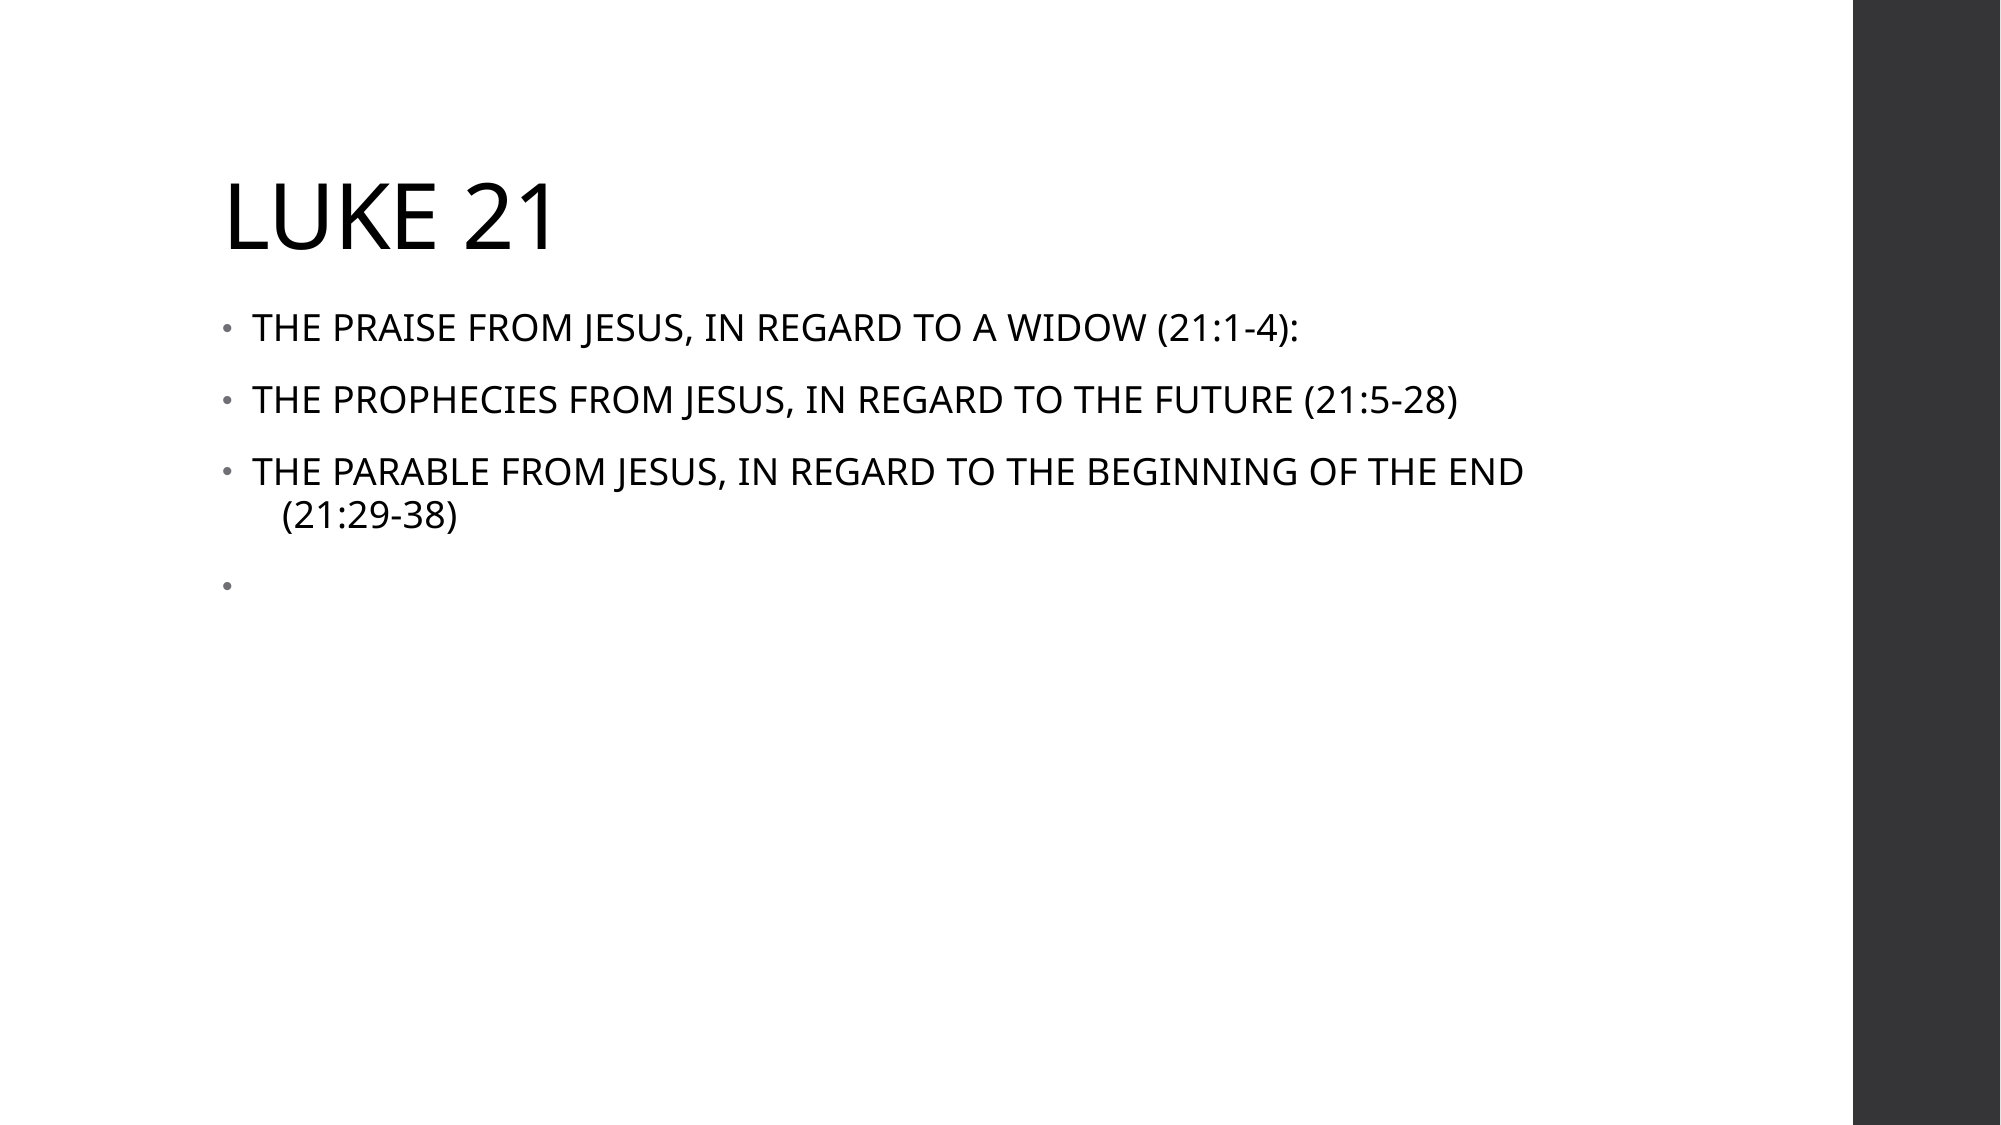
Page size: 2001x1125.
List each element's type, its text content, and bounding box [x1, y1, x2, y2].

list THE PRAISE FROM JESUS, IN REGARD TO A WIDOW (21:1-4): THE PROPHECIES FROM JESUS, IN REGARD TO THE FUTURE (21:5-28) THE PARABLE FROM JESUS, IN REGARD TO THE BEGINNING OF THE END (21:29-38) [206, 299, 1617, 1014]
title LUKE 21 [206, 60, 1797, 278]
